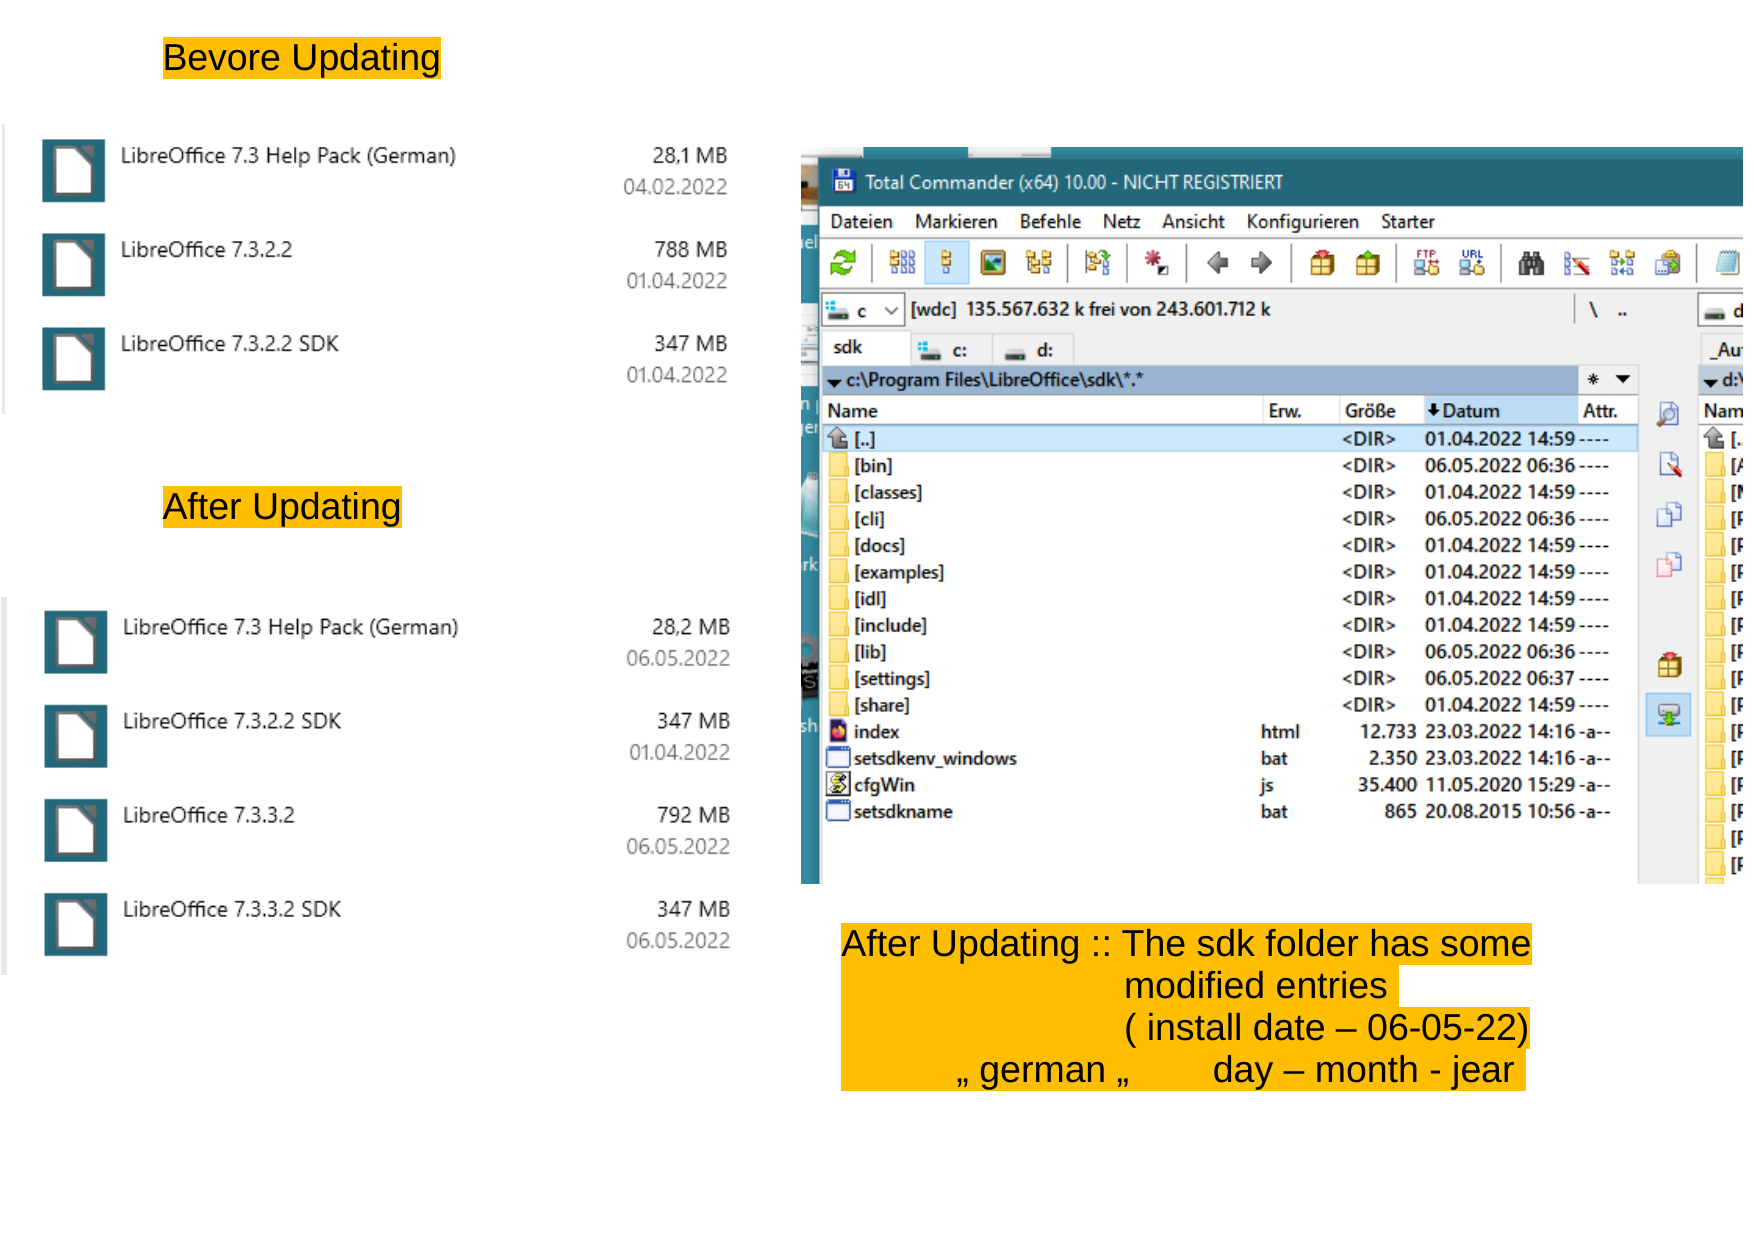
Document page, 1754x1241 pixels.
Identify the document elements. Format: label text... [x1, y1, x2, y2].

text_box Bevore Updating [147, 29, 502, 87]
picture [1, 124, 1743, 975]
text_box After Updating :: The sdk folder has some modified entries ( install date – 06-05-22) „ german „ day – month - jear [826, 915, 1625, 1099]
text_box After Updating [147, 478, 502, 536]
